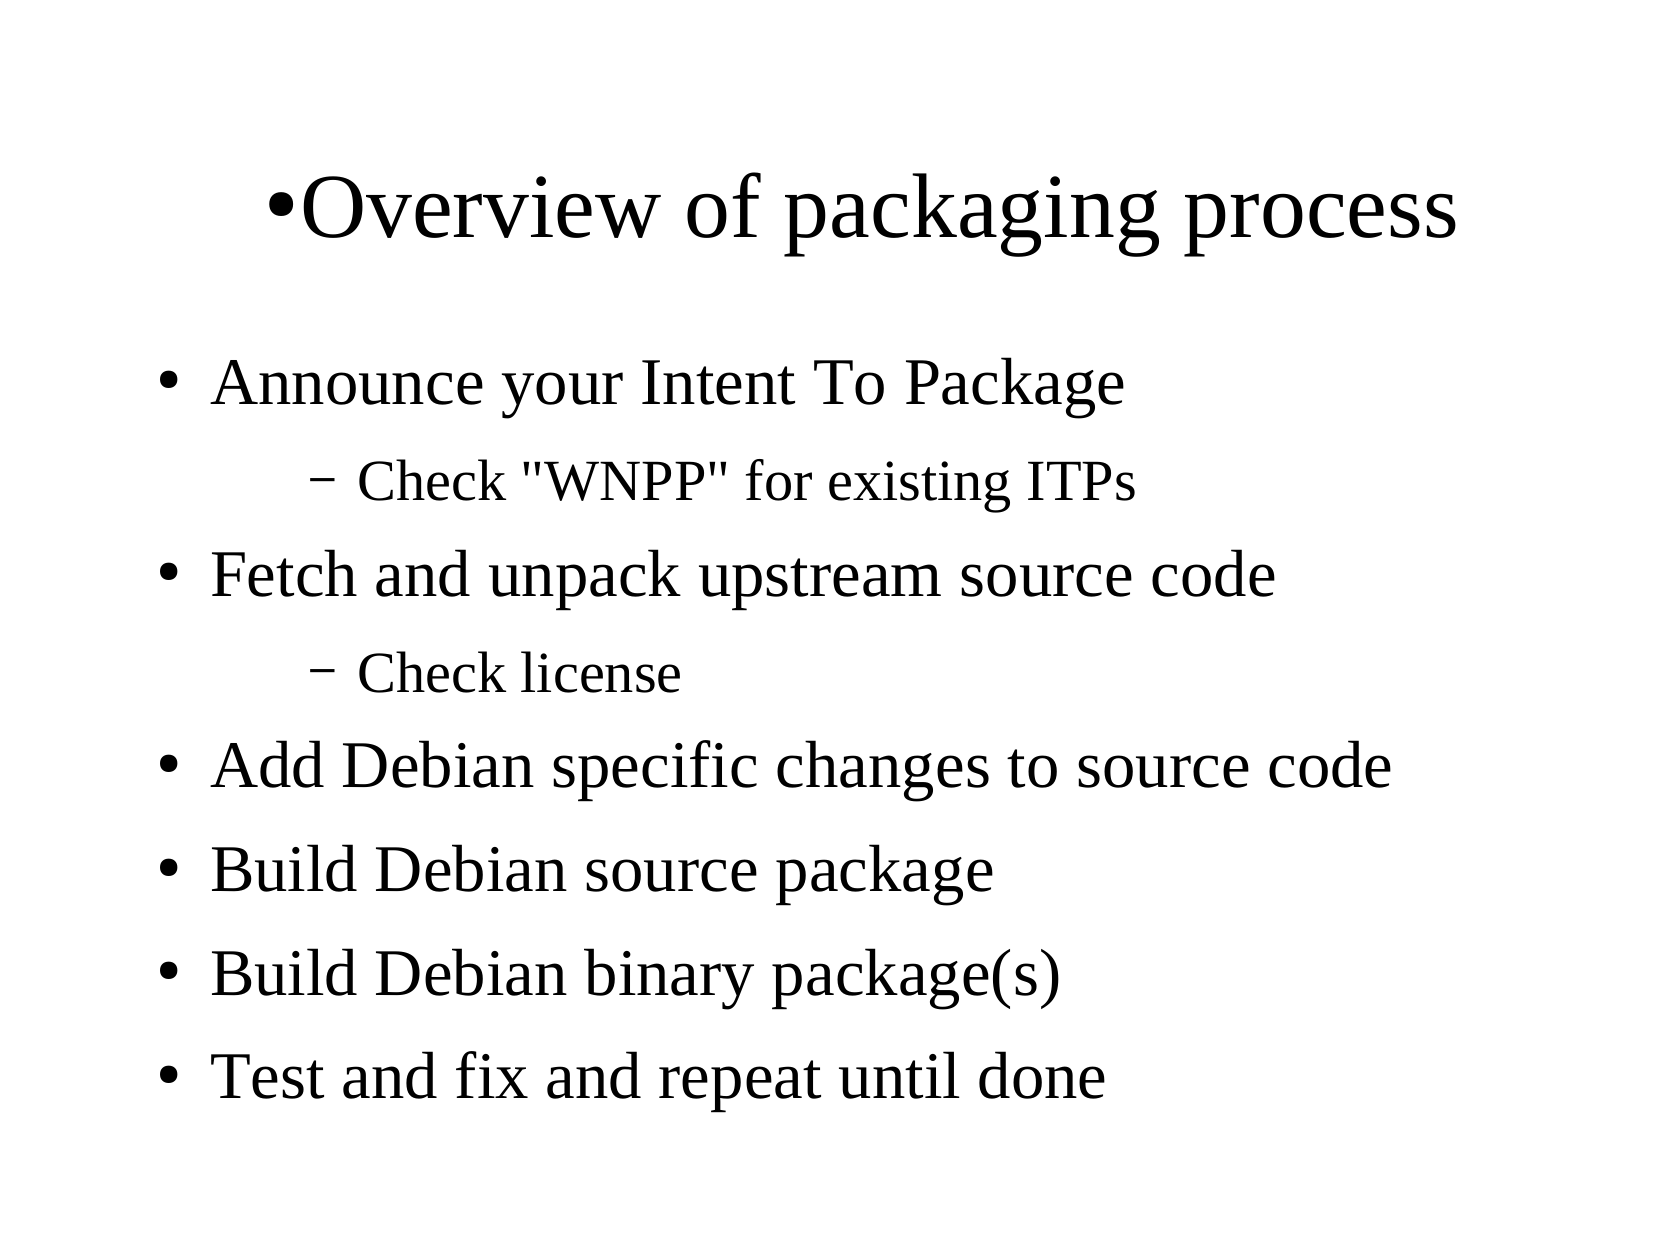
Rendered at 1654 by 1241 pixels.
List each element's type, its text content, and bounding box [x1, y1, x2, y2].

title Overview of packaging process [121, 102, 1534, 311]
list Announce your Intent To Package Check "WNPP" for existing ITPs Fetch and unpack upstream source code Check license Add Debian specific changes to source code Build Debian source package Build Debian binary package(s) Test and fix and repeat until done [121, 344, 1534, 1166]
